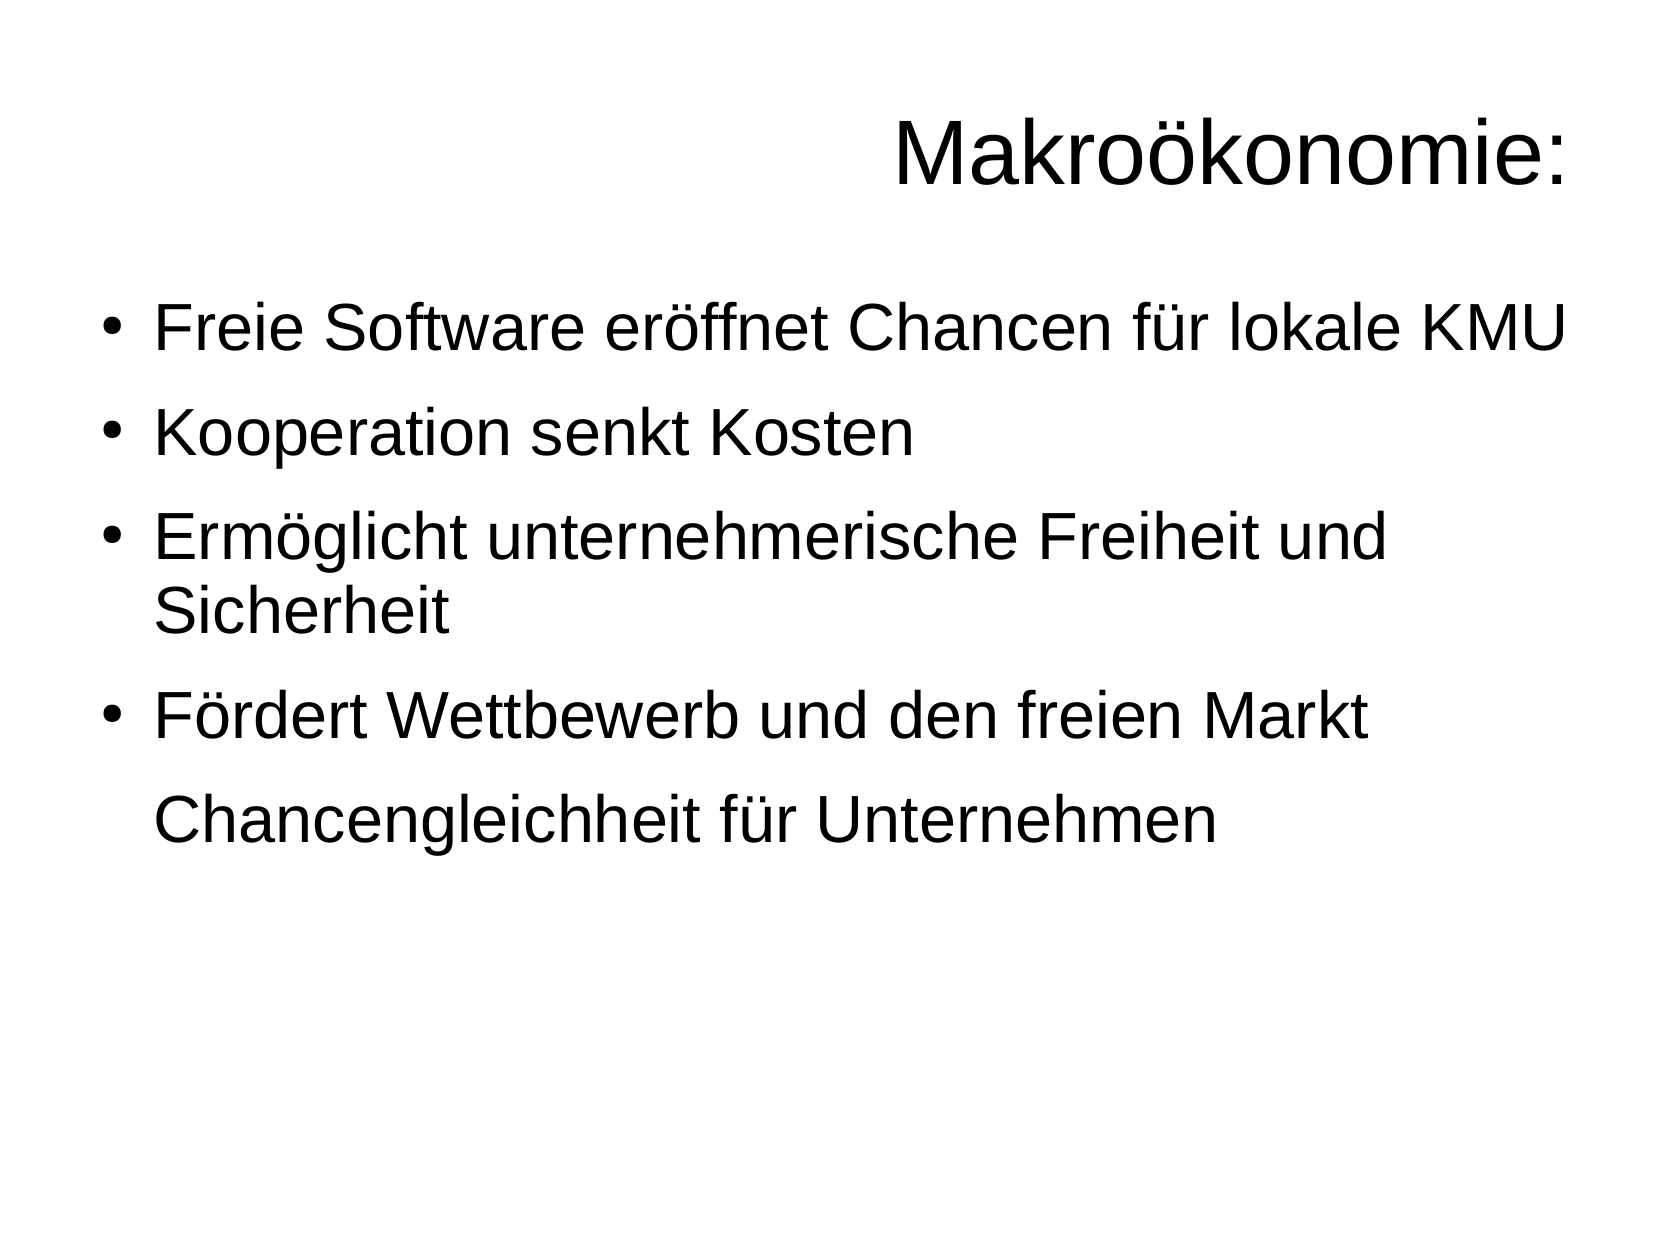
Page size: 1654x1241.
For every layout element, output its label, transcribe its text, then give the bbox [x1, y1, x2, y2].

list Freie Software eröffnet Chancen für lokale KMU Kooperation senkt Kosten Ermöglicht unternehmerische Freiheit und Sicherheit Fördert Wettbewerb und den freien Markt Chancengleichheit für Unternehmen [82, 290, 1571, 1109]
title Makroökonomie: [82, 49, 1571, 257]
